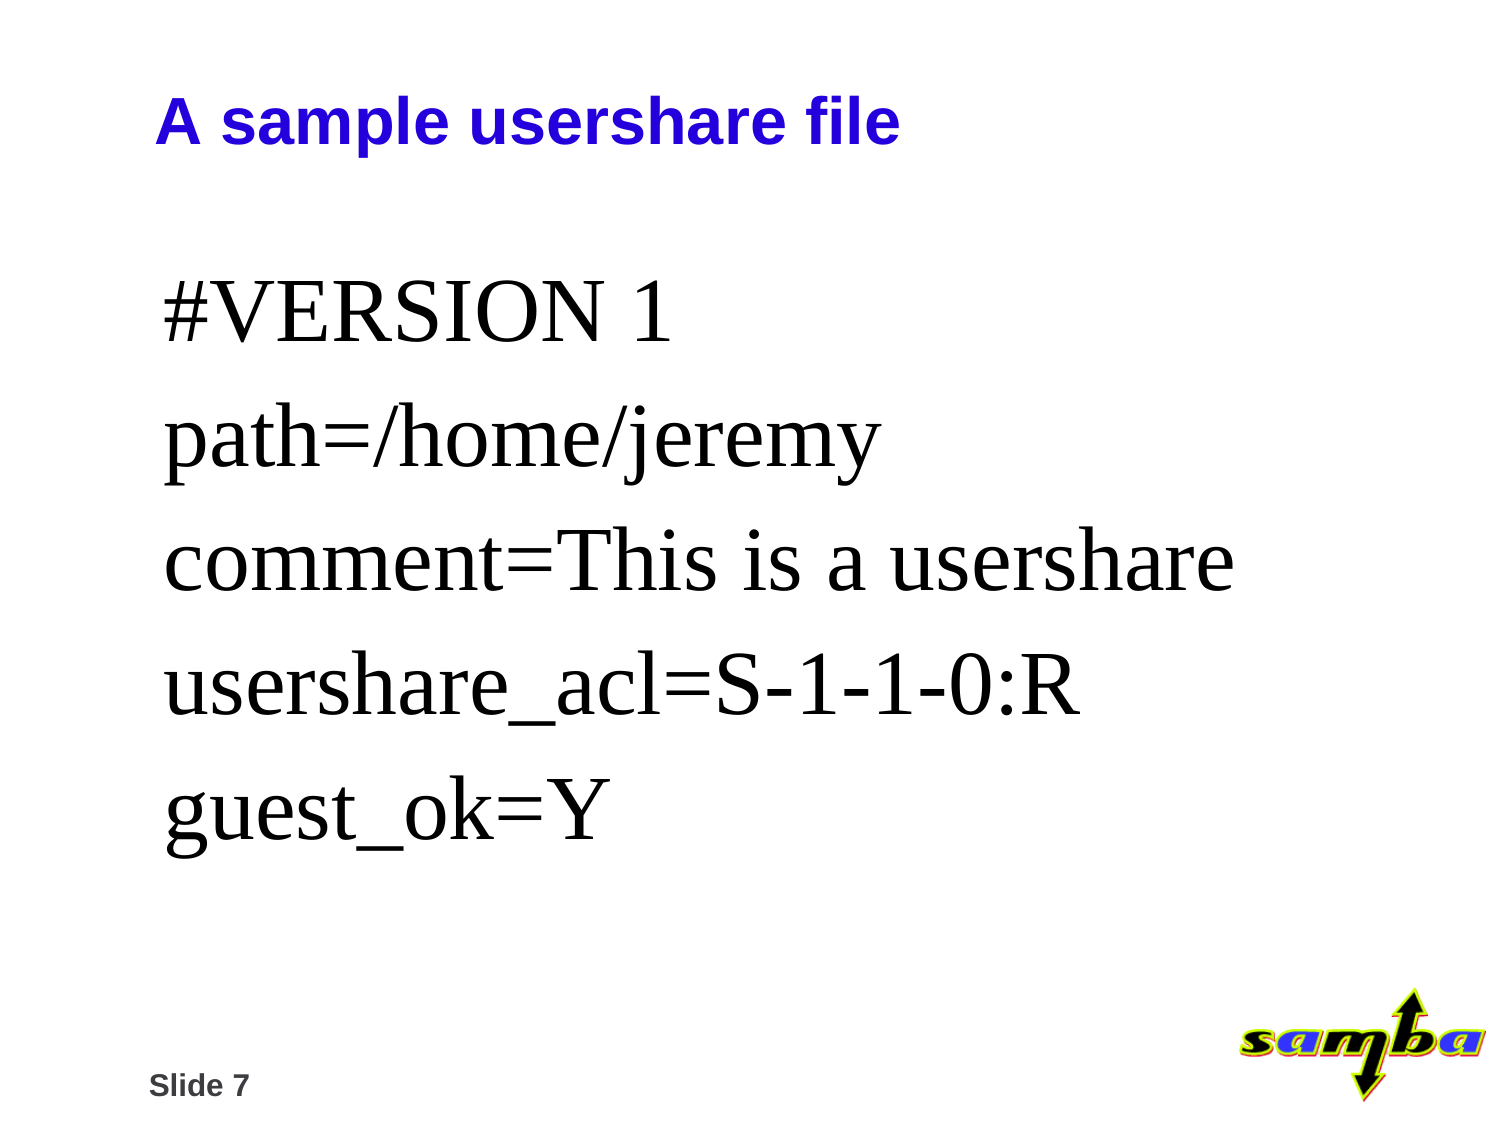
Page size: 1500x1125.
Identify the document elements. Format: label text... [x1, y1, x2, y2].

picture [1239, 987, 1486, 1102]
title A sample usershare file [154, 41, 1383, 205]
list #VERSION 1 path=/home/jeremy comment=This is a usershare usershare_acl=S-1-1-0:R guest_ok=Y [163, 254, 1404, 986]
